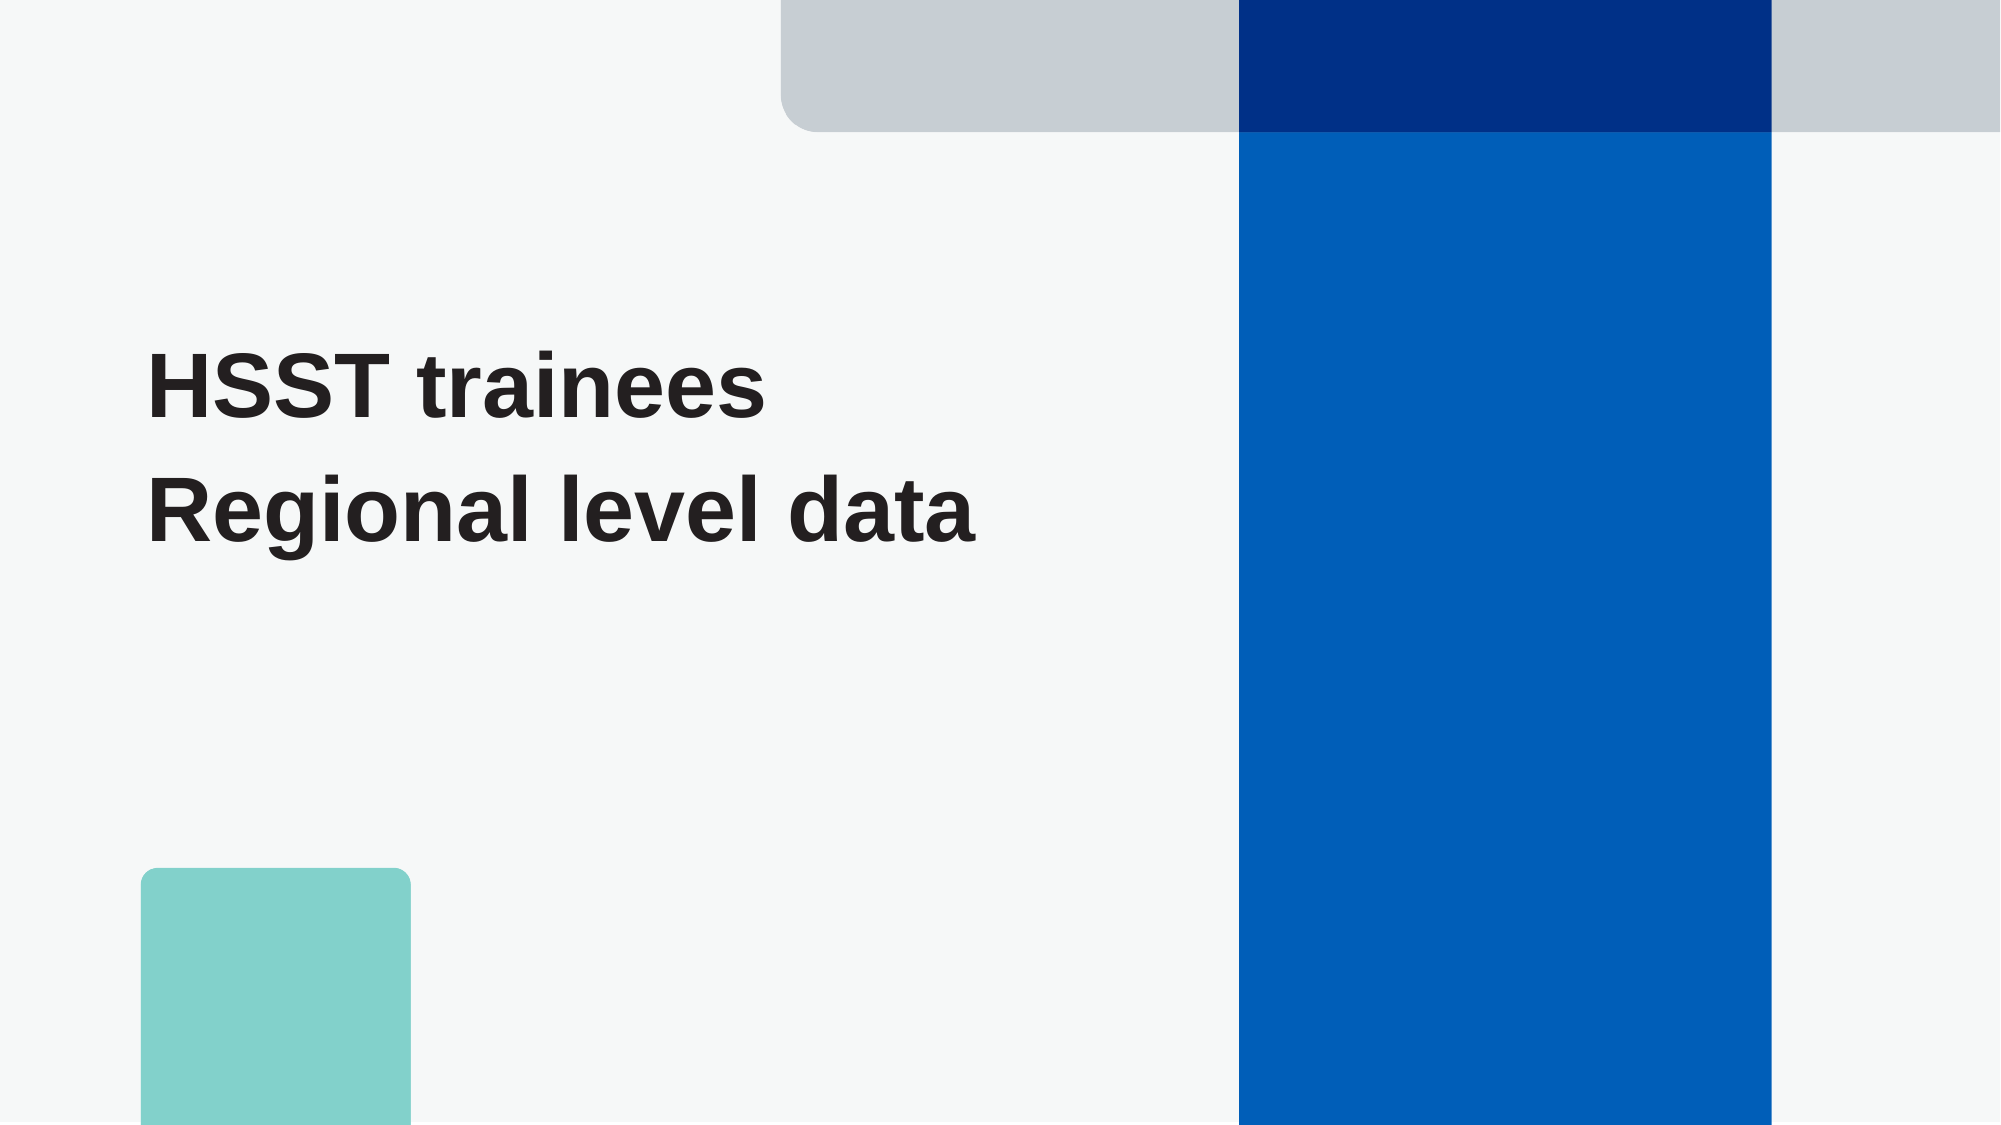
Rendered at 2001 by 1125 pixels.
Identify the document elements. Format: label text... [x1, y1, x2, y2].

list HSST trainees Regional level data [146, 314, 1079, 572]
